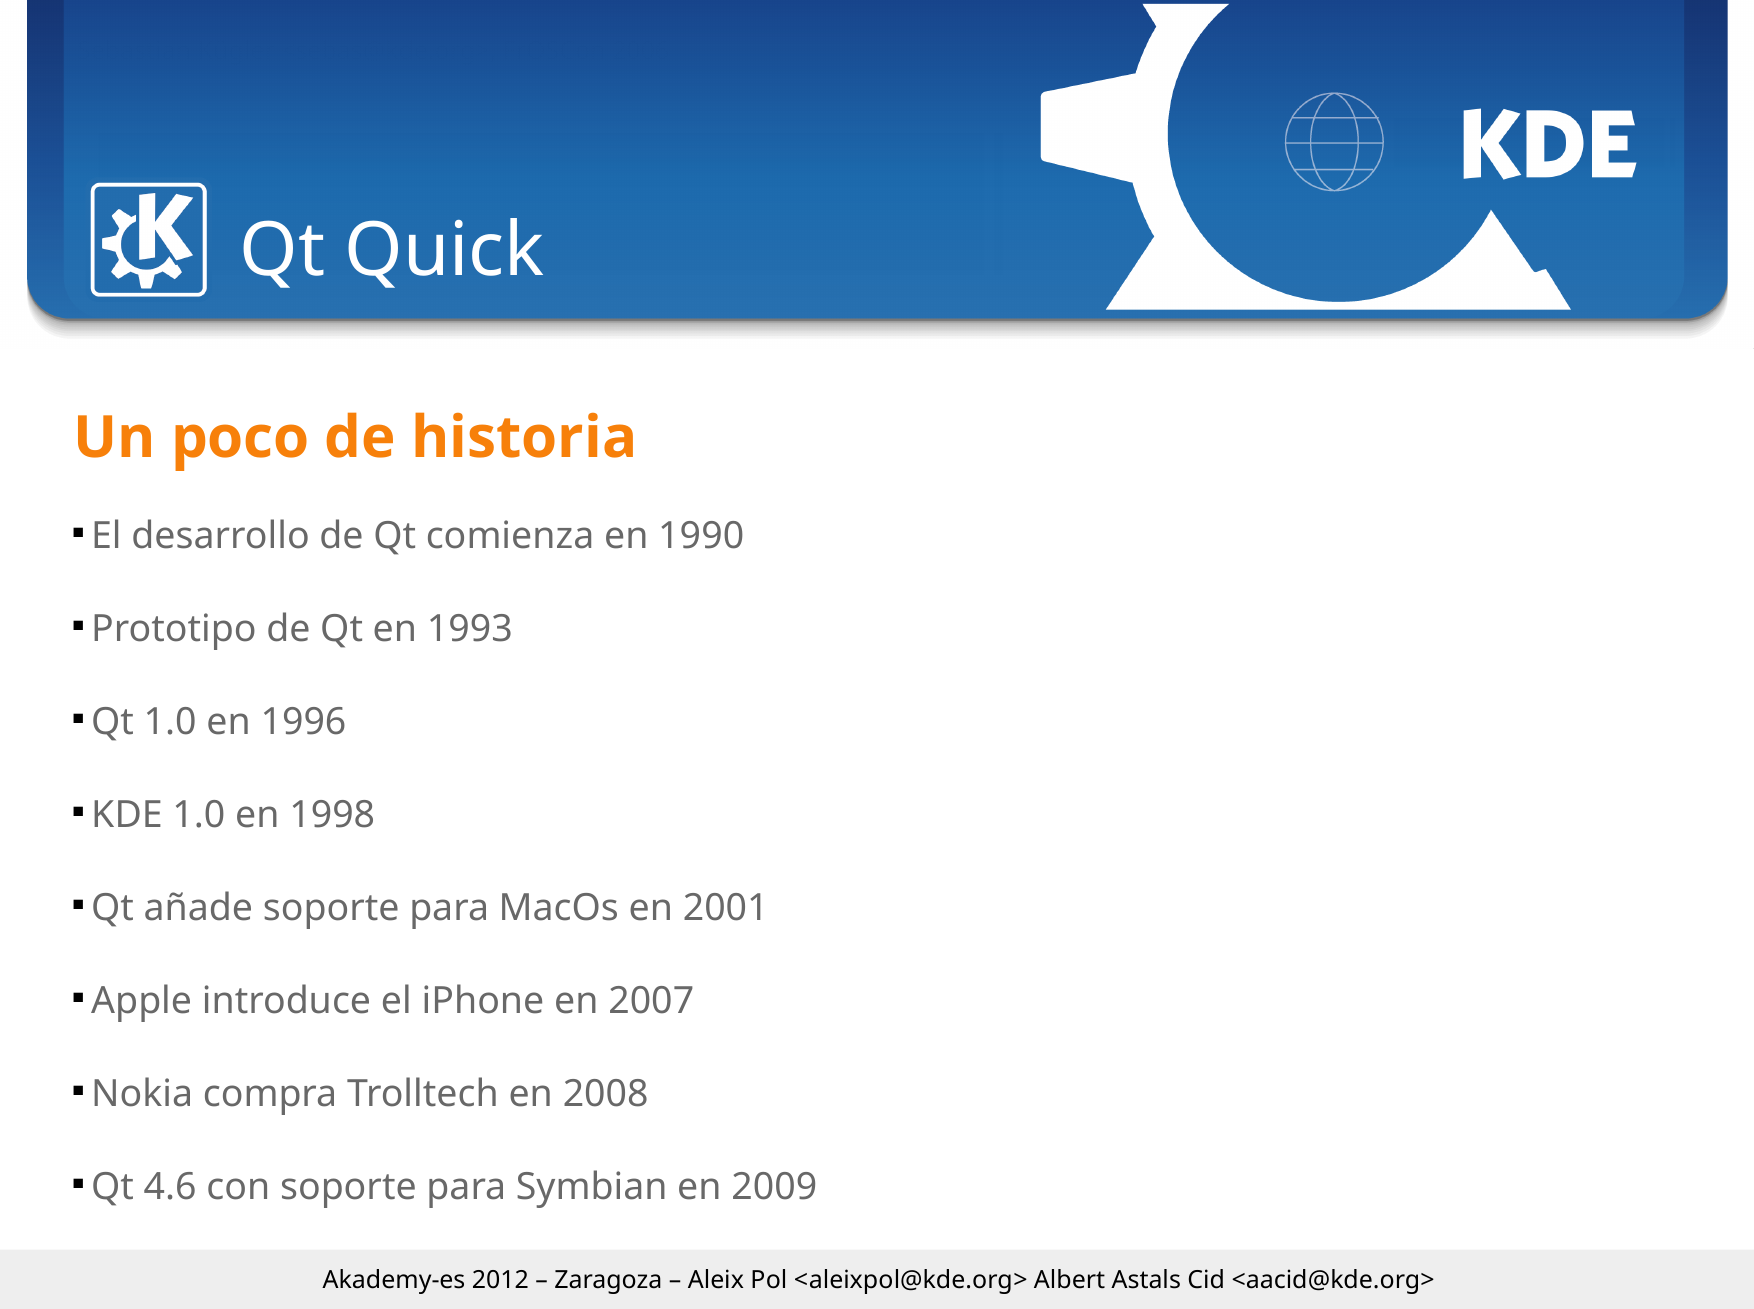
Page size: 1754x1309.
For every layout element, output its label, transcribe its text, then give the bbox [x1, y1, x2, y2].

picture [0, 0, 1754, 349]
text_box Un poco de historia El desarrollo de Qt comienza en 1990 Prototipo de Qt en 1993 Qt 1.0 en 1996 KDE 1.0 en 1998 Qt añade soporte para MacOs en 2001 Apple introduce el iPhone en 2007 Nokia compra Trolltech en 2008 Qt 4.6 con soporte para Symbian en 2009 [58, 387, 1683, 1153]
